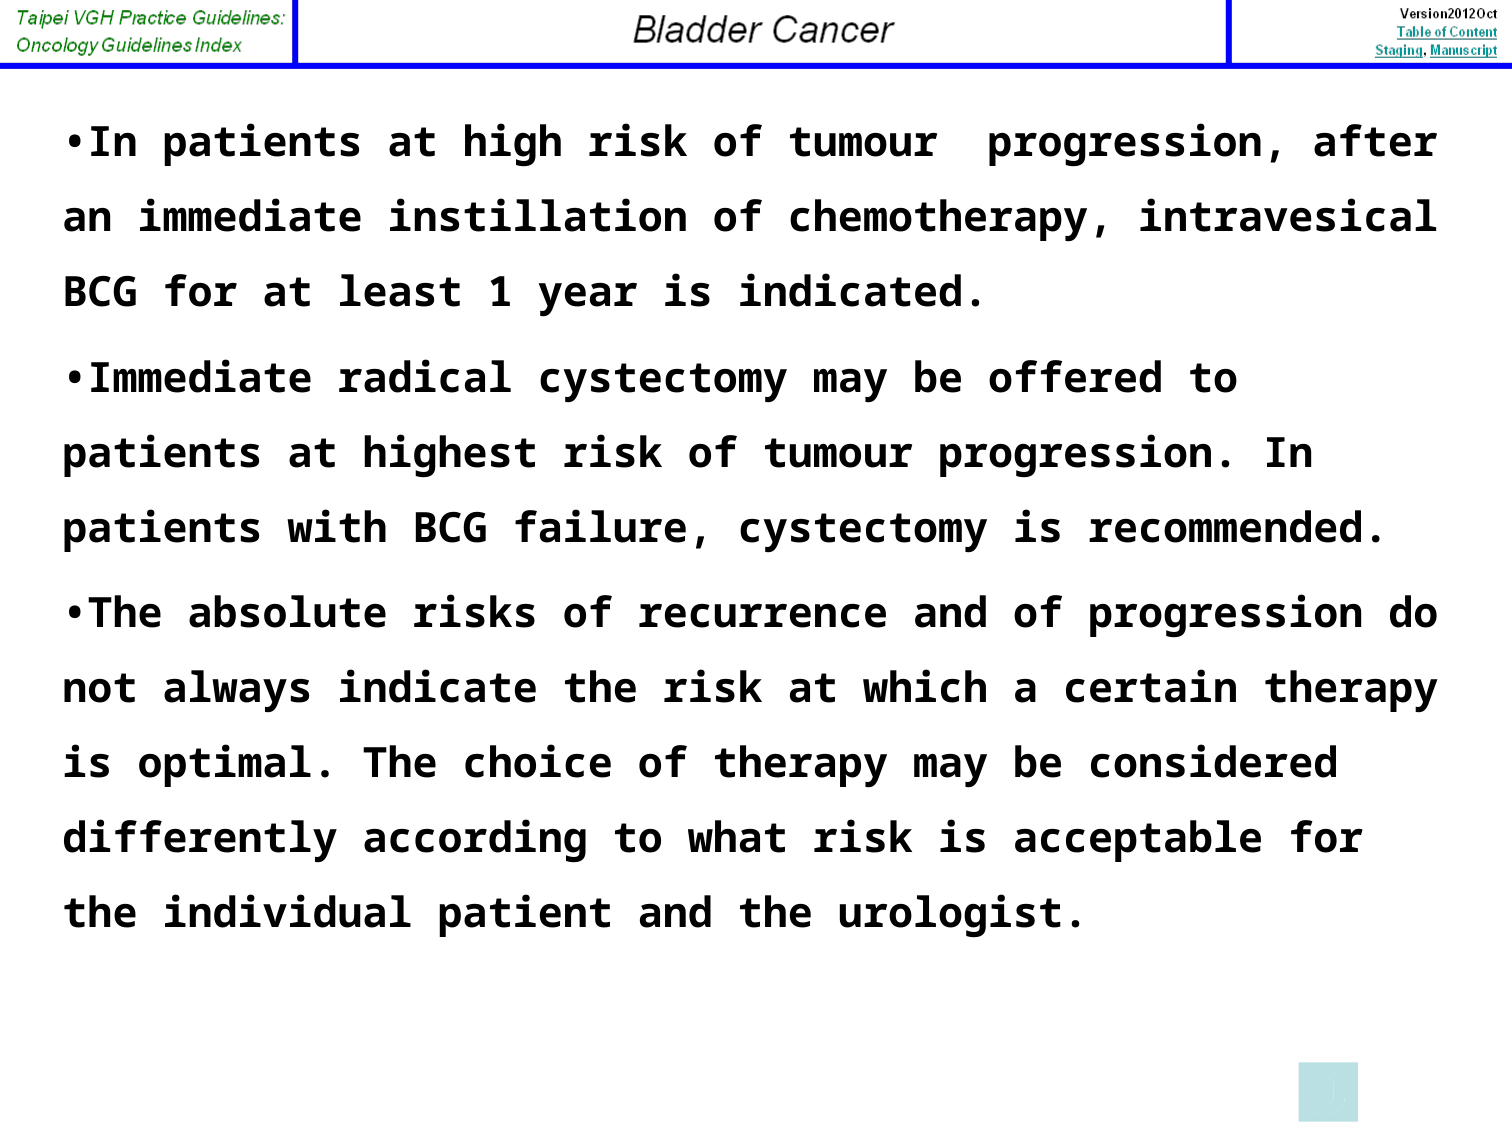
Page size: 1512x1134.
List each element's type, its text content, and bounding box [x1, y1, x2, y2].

subtitle •In patients at high risk of tumour progression, after an immediate instillation of chemotherapy, intravesical BCG for at least 1 year is indicated. •Immediate radical cystectomy may be offered to patients at highest risk of tumour progression. In patients with BCG failure, cystectomy is recommended. •The absolute risks of recurrence and of progression do not always indicate the risk at which a certain therapy is optimal. The choice of therapy may be considered differently according to what risk is acceptable for the individual patient and the urologist. [47, 82, 1477, 910]
